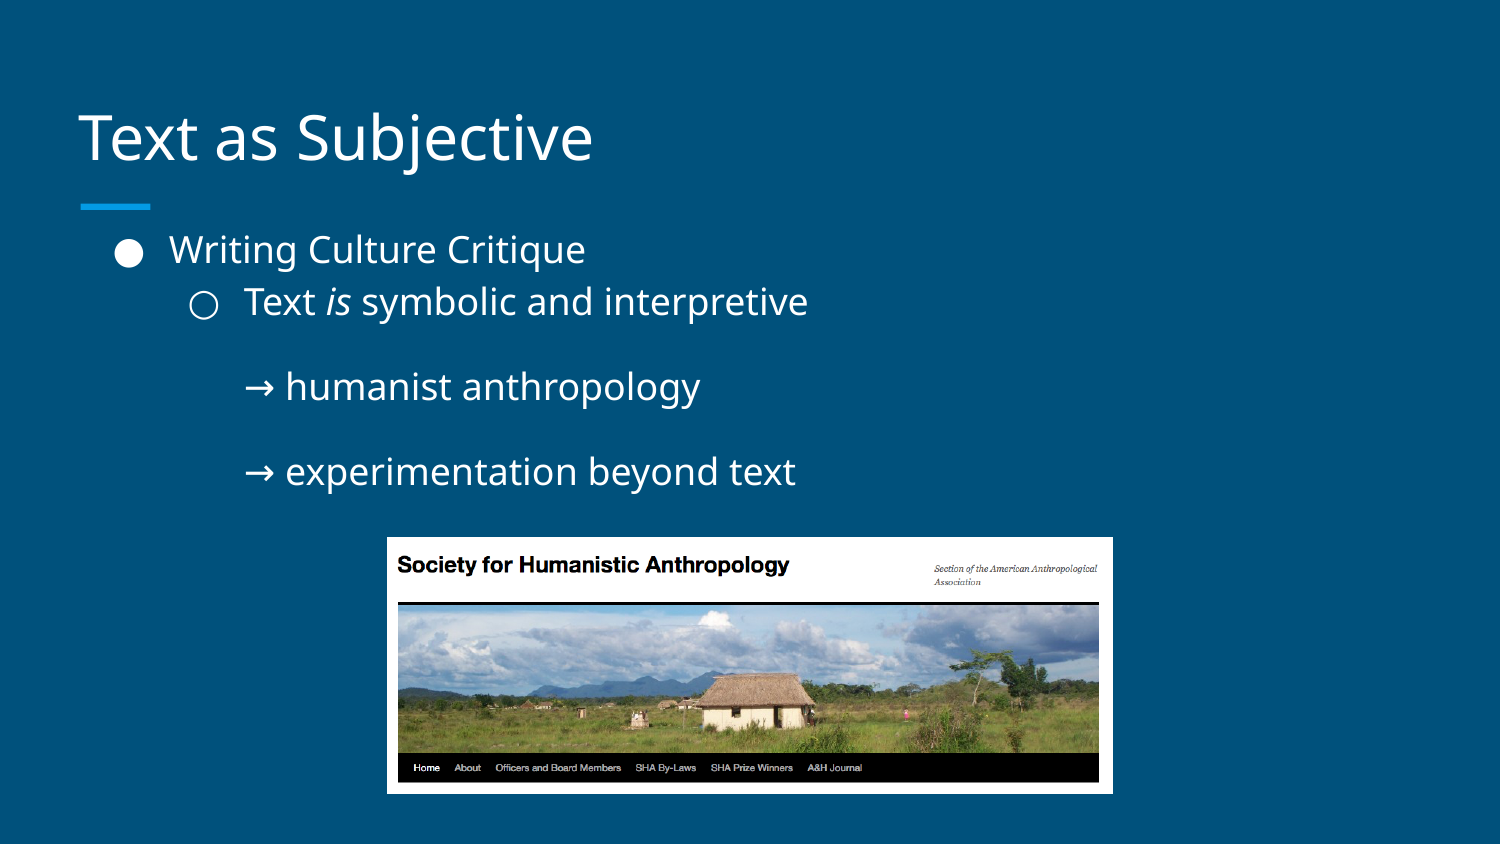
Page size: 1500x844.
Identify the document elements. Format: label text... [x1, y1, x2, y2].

title Text as Subjective [63, 75, 1437, 188]
list Writing Culture Critique Text is symbolic and interpretive → humanist anthropology → experimentation beyond text [79, 204, 1130, 729]
picture [388, 538, 1112, 793]
